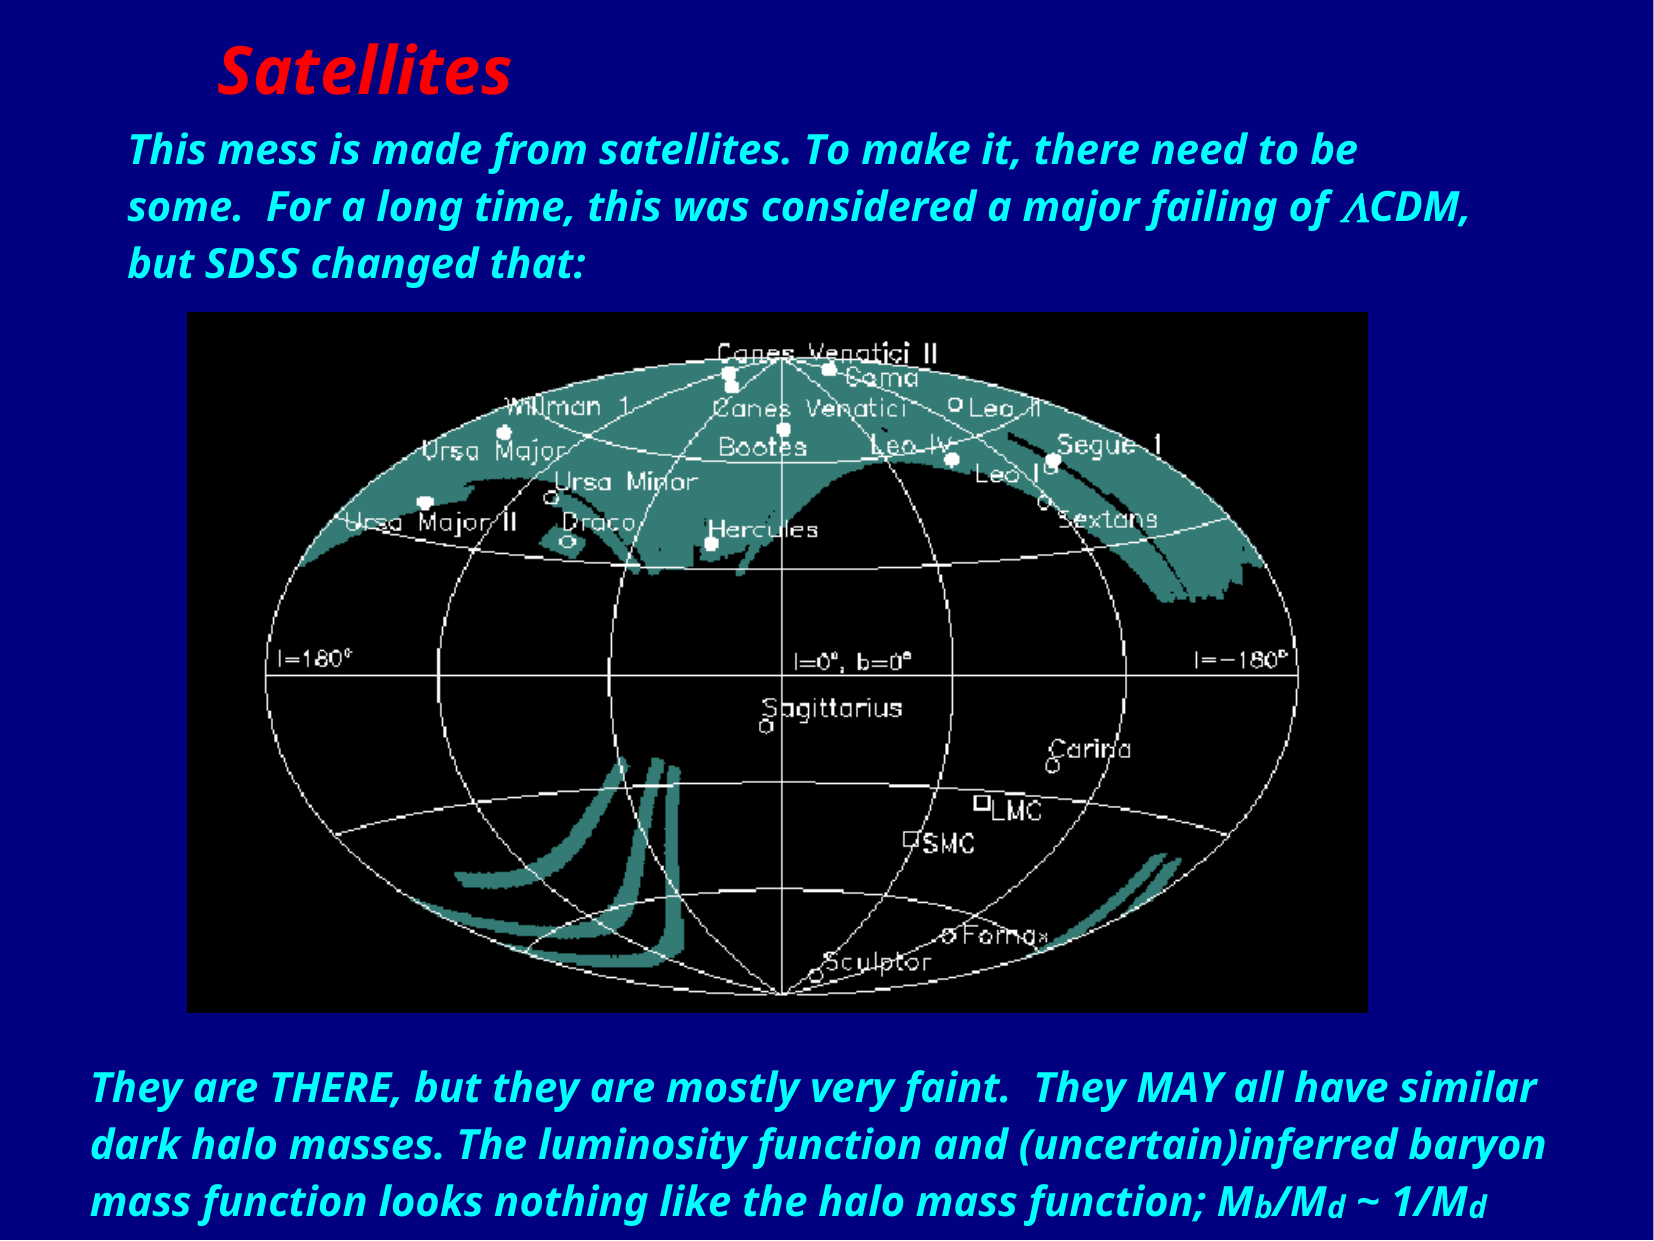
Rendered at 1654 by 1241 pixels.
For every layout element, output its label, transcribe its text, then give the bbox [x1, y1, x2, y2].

text_box This mess is made from satellites. To make it, there need to be some. For a long time, this was considered a major failing of LCDM, but SDSS changed that: [112, 112, 1499, 285]
text_box They are THERE, but they are mostly very faint. They MAY all have similar dark halo masses. The luminosity function and (uncertain)inferred baryon mass function looks nothing like the halo mass function; Mb/Md ~ 1/Md [75, 1050, 1580, 1227]
text_box Satellites [203, 15, 526, 112]
picture [187, 312, 1368, 1013]
